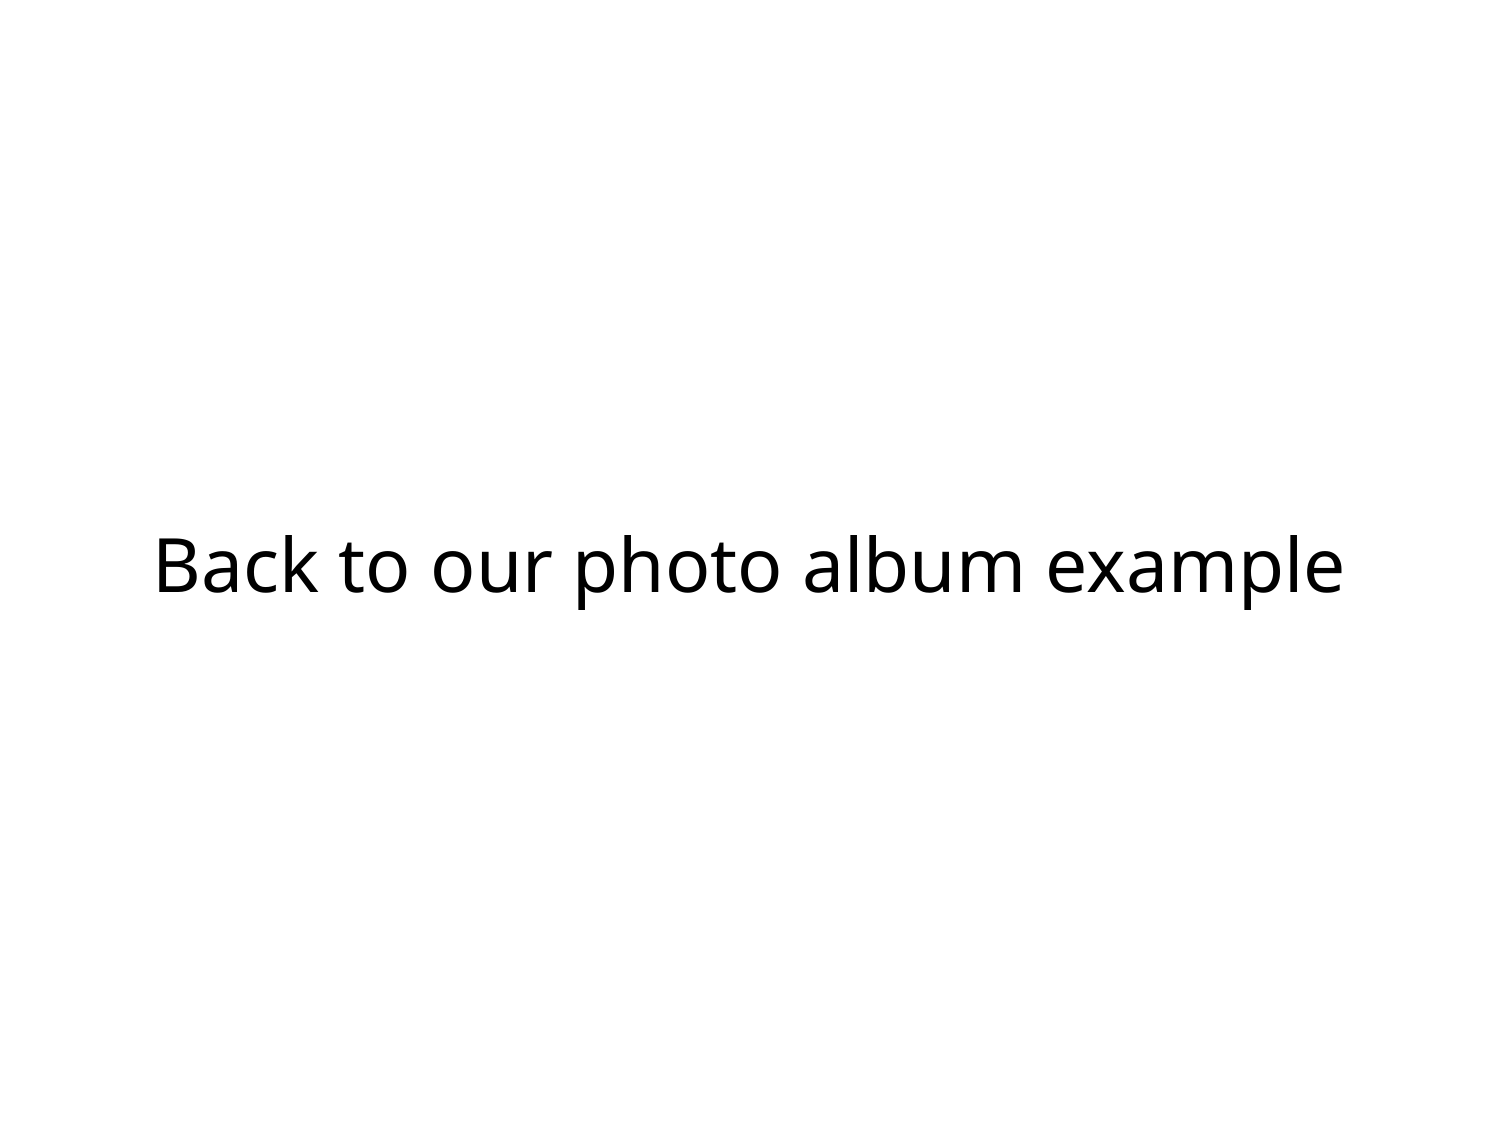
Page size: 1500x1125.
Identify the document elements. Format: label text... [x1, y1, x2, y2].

title Back to our photo album example [51, 470, 1449, 655]
